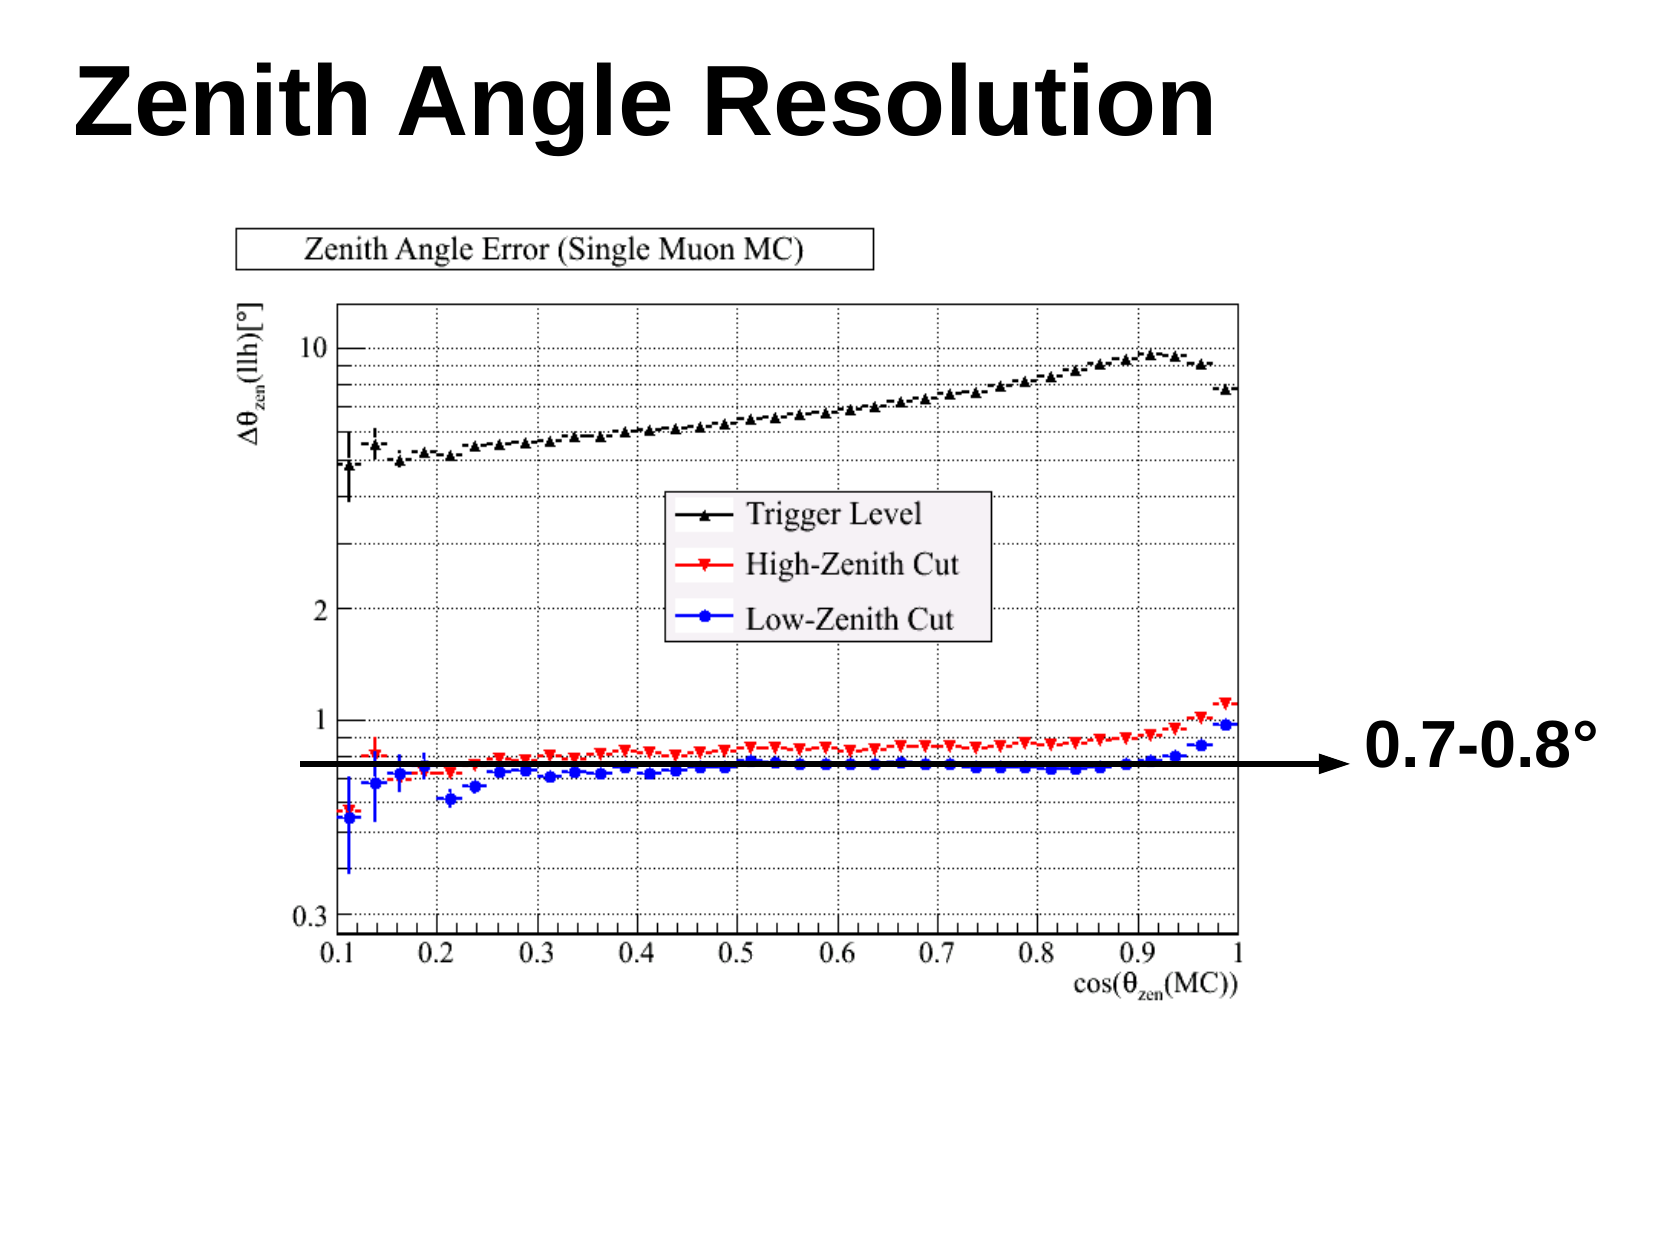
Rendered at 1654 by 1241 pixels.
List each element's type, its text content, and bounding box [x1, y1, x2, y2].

text_box 0.7-0.8° [1350, 699, 1628, 815]
picture [225, 225, 1351, 1013]
text_box Zenith Angle Resolution [58, 37, 1238, 204]
